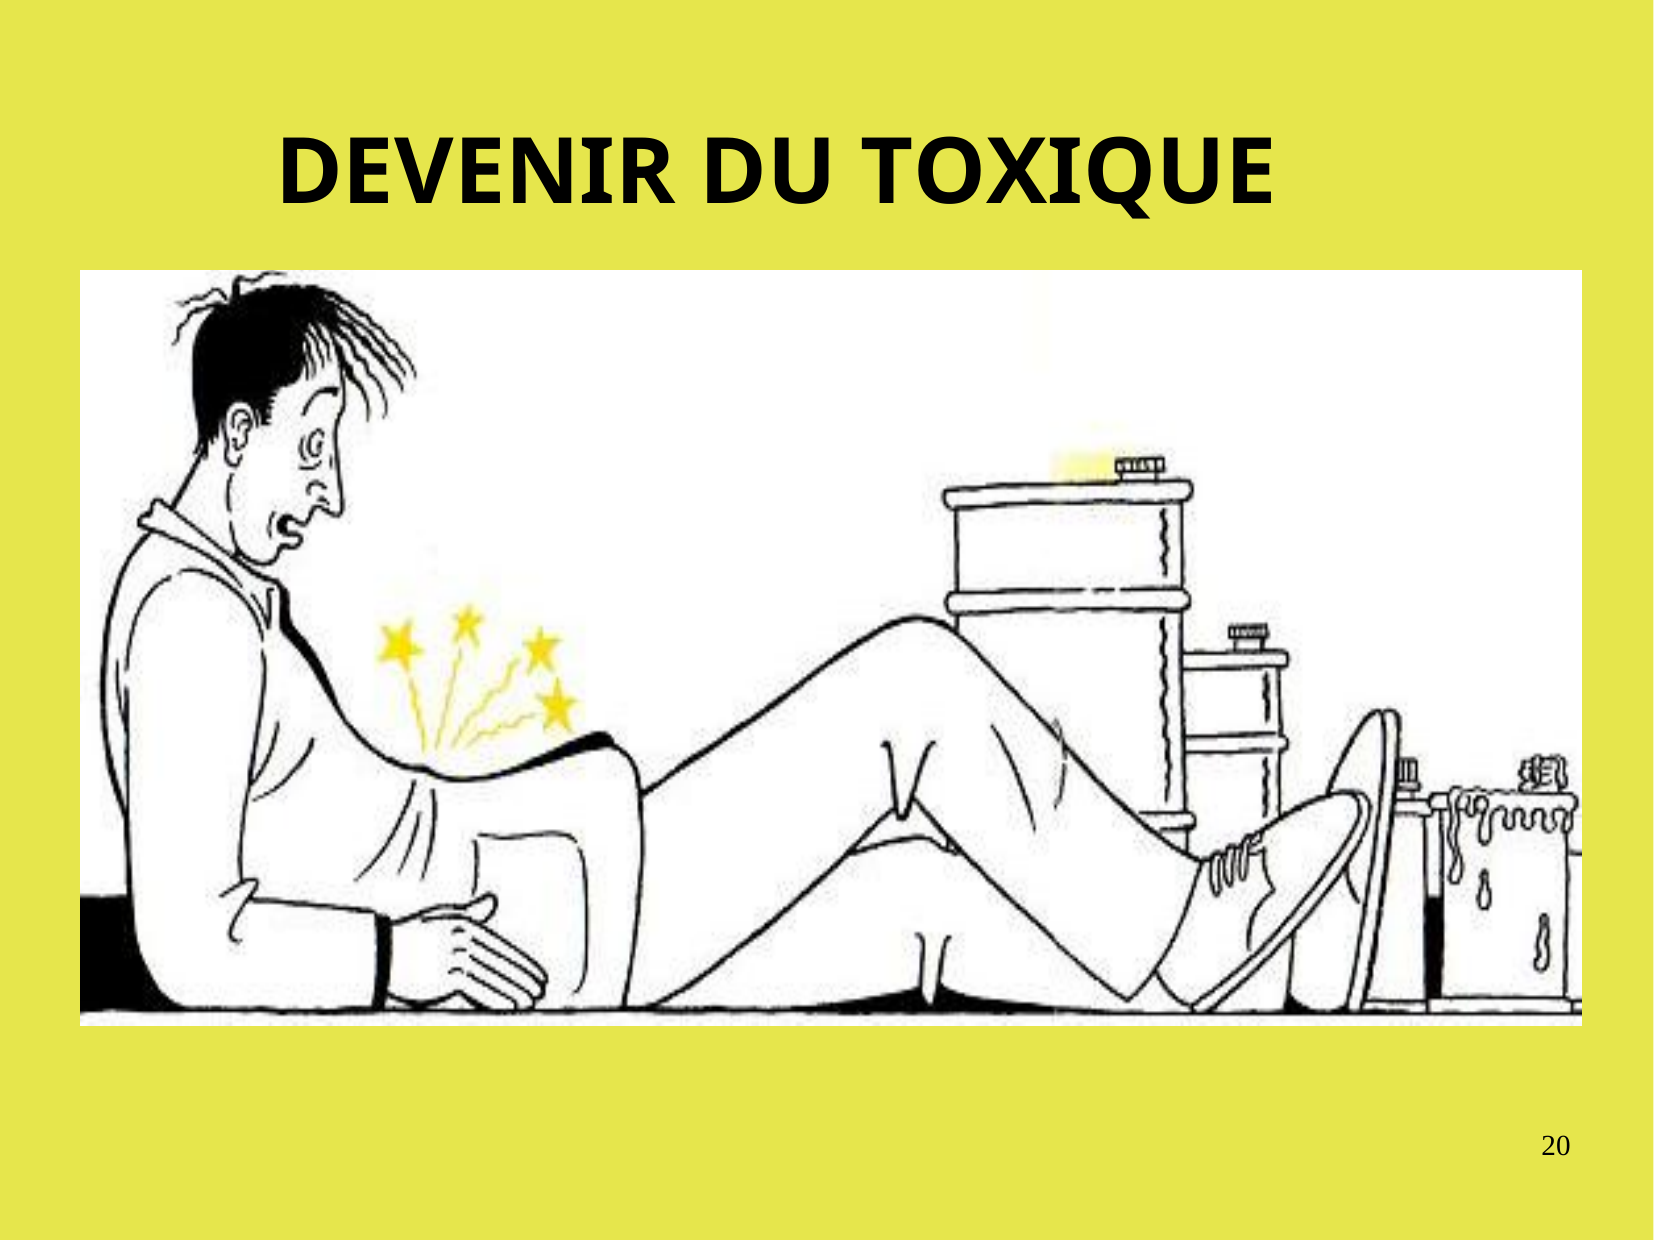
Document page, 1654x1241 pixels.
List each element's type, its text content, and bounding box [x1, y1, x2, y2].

text_box DEVENIR DU TOXIQUE [260, 97, 1435, 241]
picture [80, 270, 1582, 1026]
